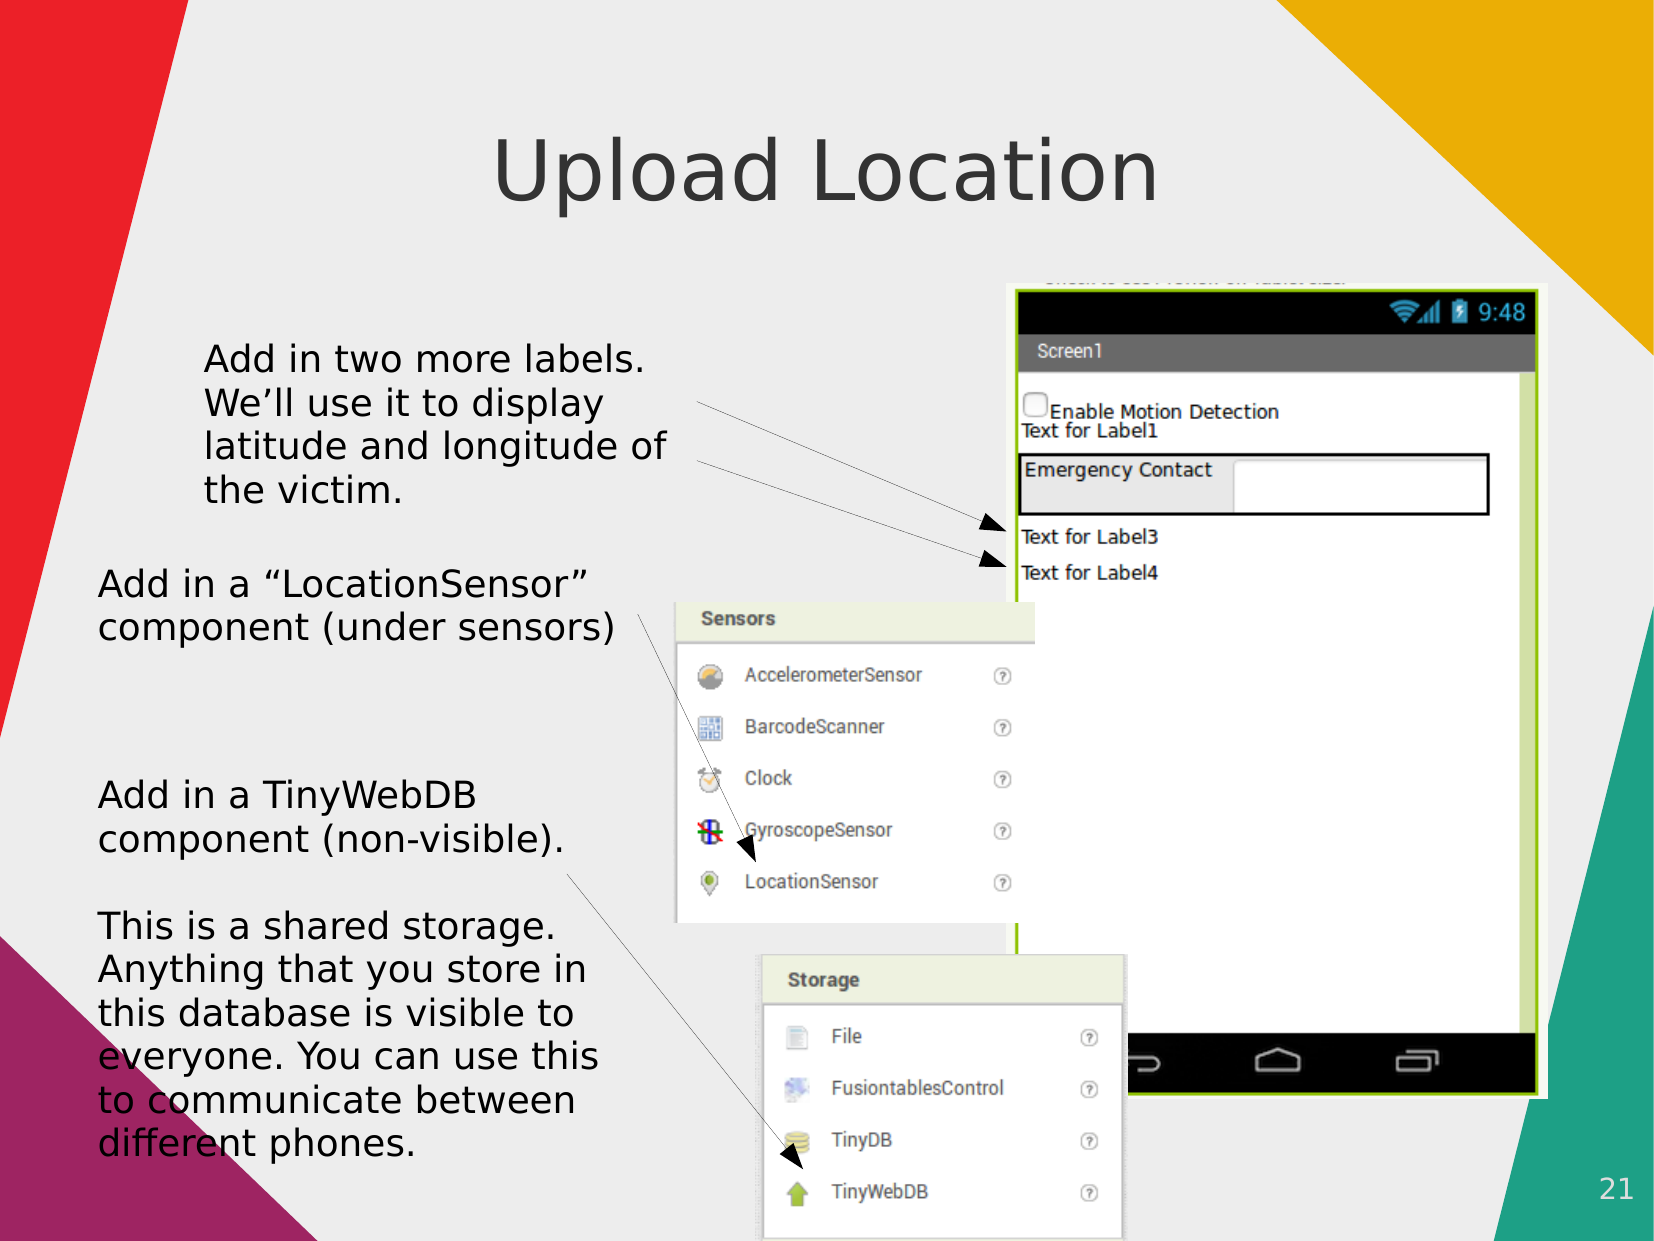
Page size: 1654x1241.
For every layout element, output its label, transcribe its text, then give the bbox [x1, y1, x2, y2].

text_box Add in a “LocationSensor” component (under sensors) [82, 555, 674, 657]
text_box Add in a TinyWebDB component (non-visible). This is a shared storage. Anything that you store in this database is visible to everyone. You can use this to communicate between different phones. [82, 766, 641, 1217]
title Upload Location [114, 73, 1539, 271]
text_box Add in two more labels. We’ll use it to display latitude and longitude of the victim. [188, 330, 697, 520]
picture [673, 283, 1548, 1241]
